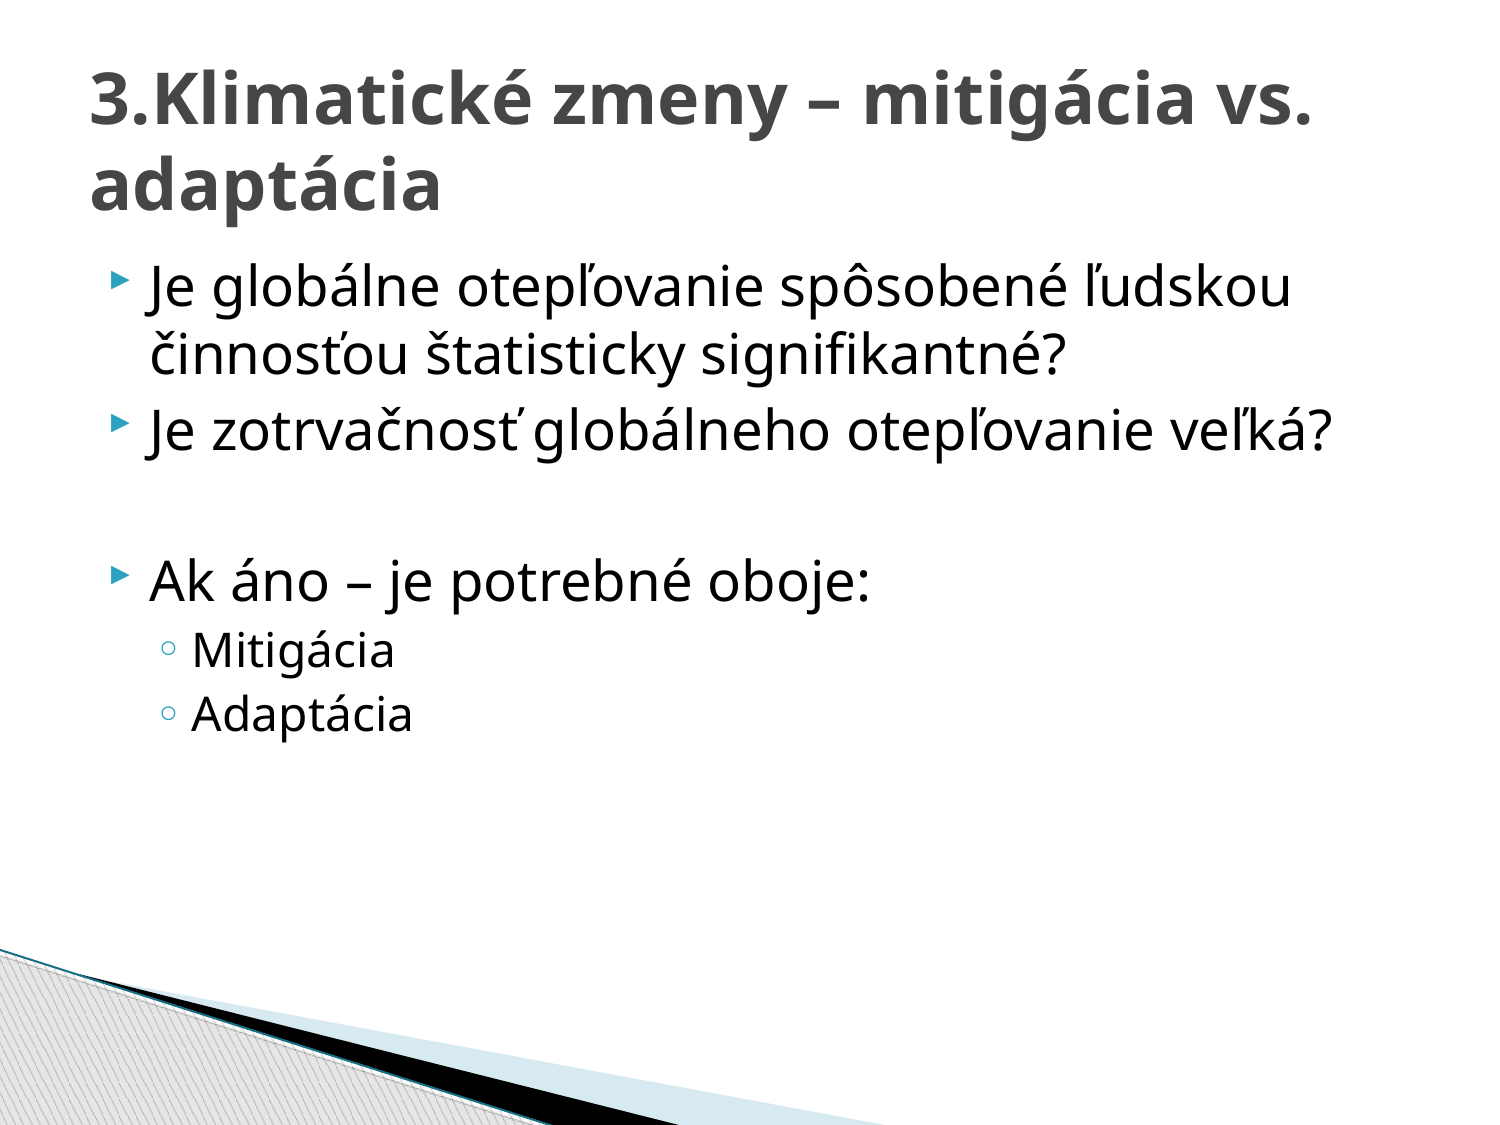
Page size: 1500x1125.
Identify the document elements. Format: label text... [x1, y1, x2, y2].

title 3.Klimatické zmeny – mitigácia vs. adaptácia [75, 45, 1425, 233]
list Je globálne otepľovanie spôsobené ľudskou činnosťou štatisticky signifikantné? Je zotrvačnosť globálneho otepľovanie veľká? Ak áno – je potrebné oboje: Mitigácia Adaptácia [75, 243, 1425, 986]
